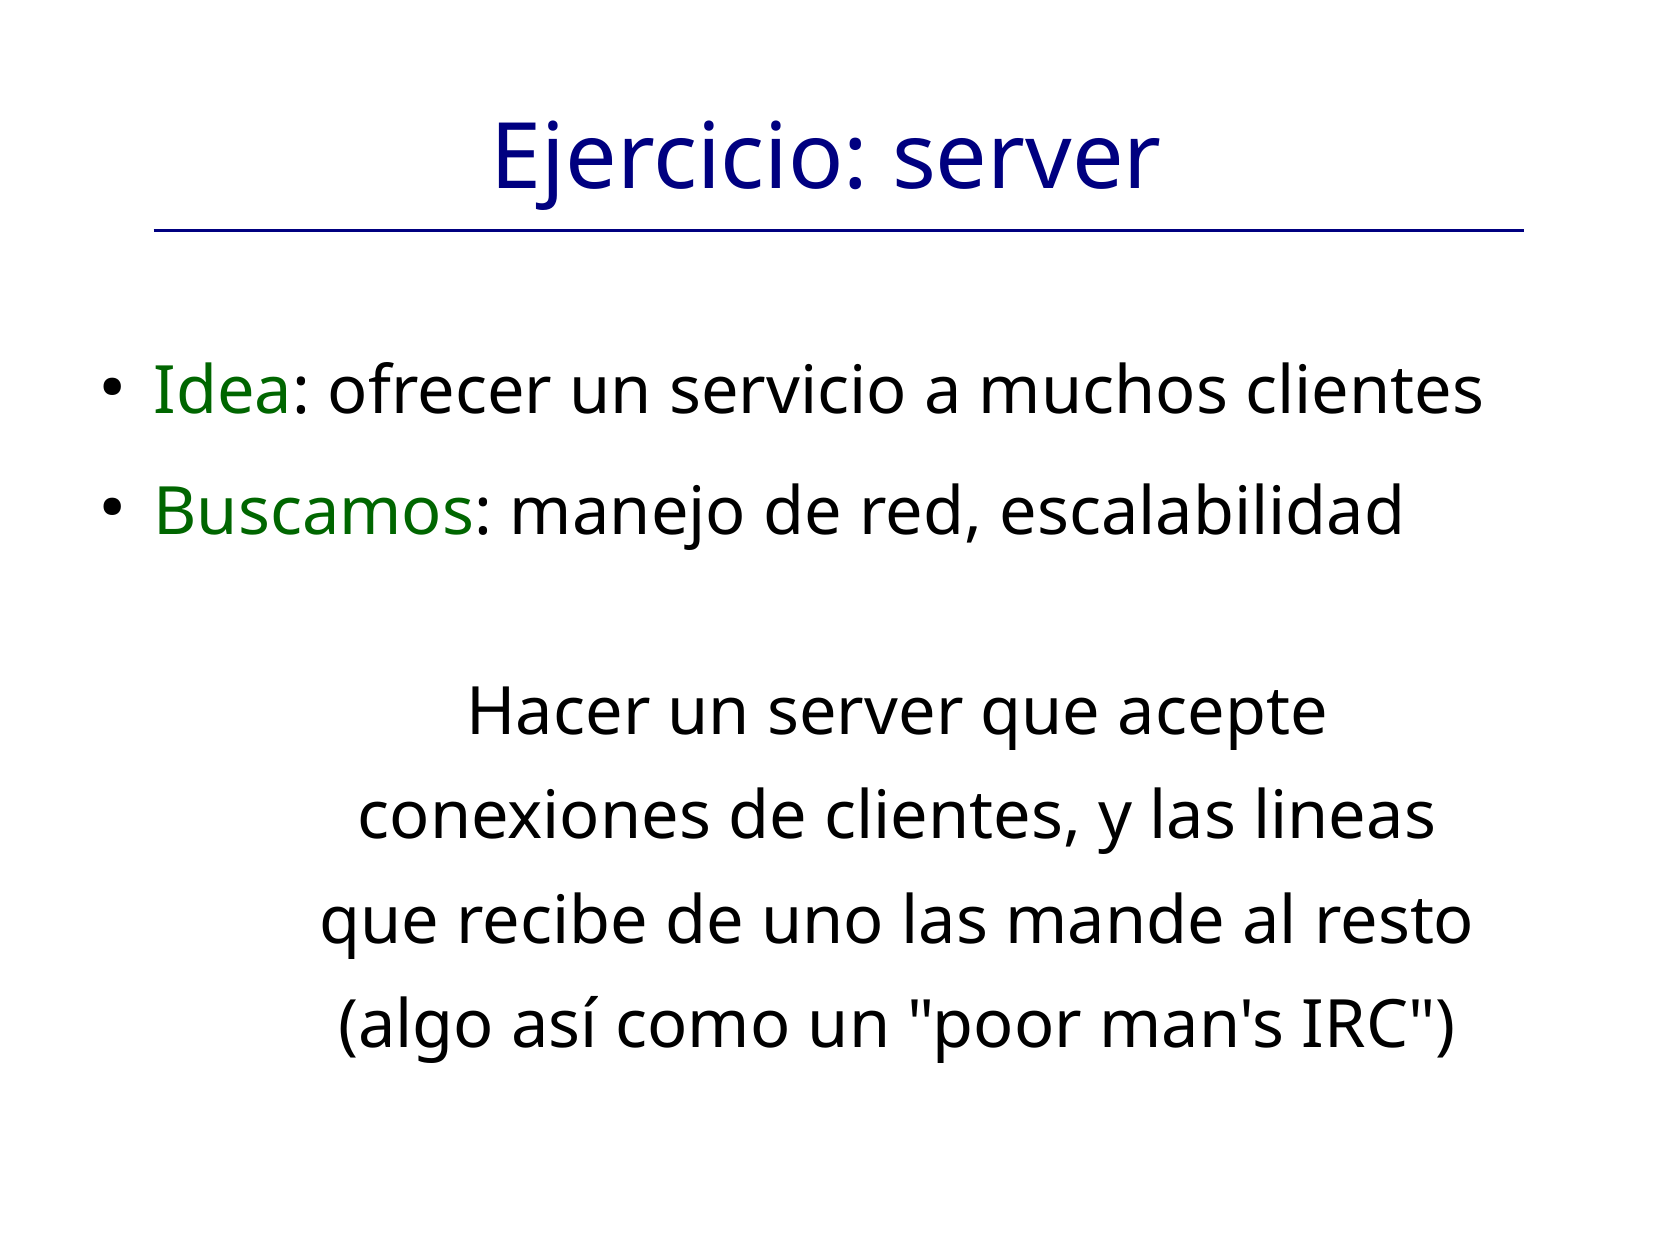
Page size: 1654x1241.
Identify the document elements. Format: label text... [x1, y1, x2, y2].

list Idea: ofrecer un servicio a muchos clientes Buscamos: manejo de red, escalabilidad [82, 342, 1571, 591]
list Hacer un server que acepte conexiones de clientes, y las lineas que recibe de uno las mande al resto (algo así como un "poor man's IRC") [248, 649, 1477, 1134]
title Ejercicio: server [82, 49, 1571, 257]
